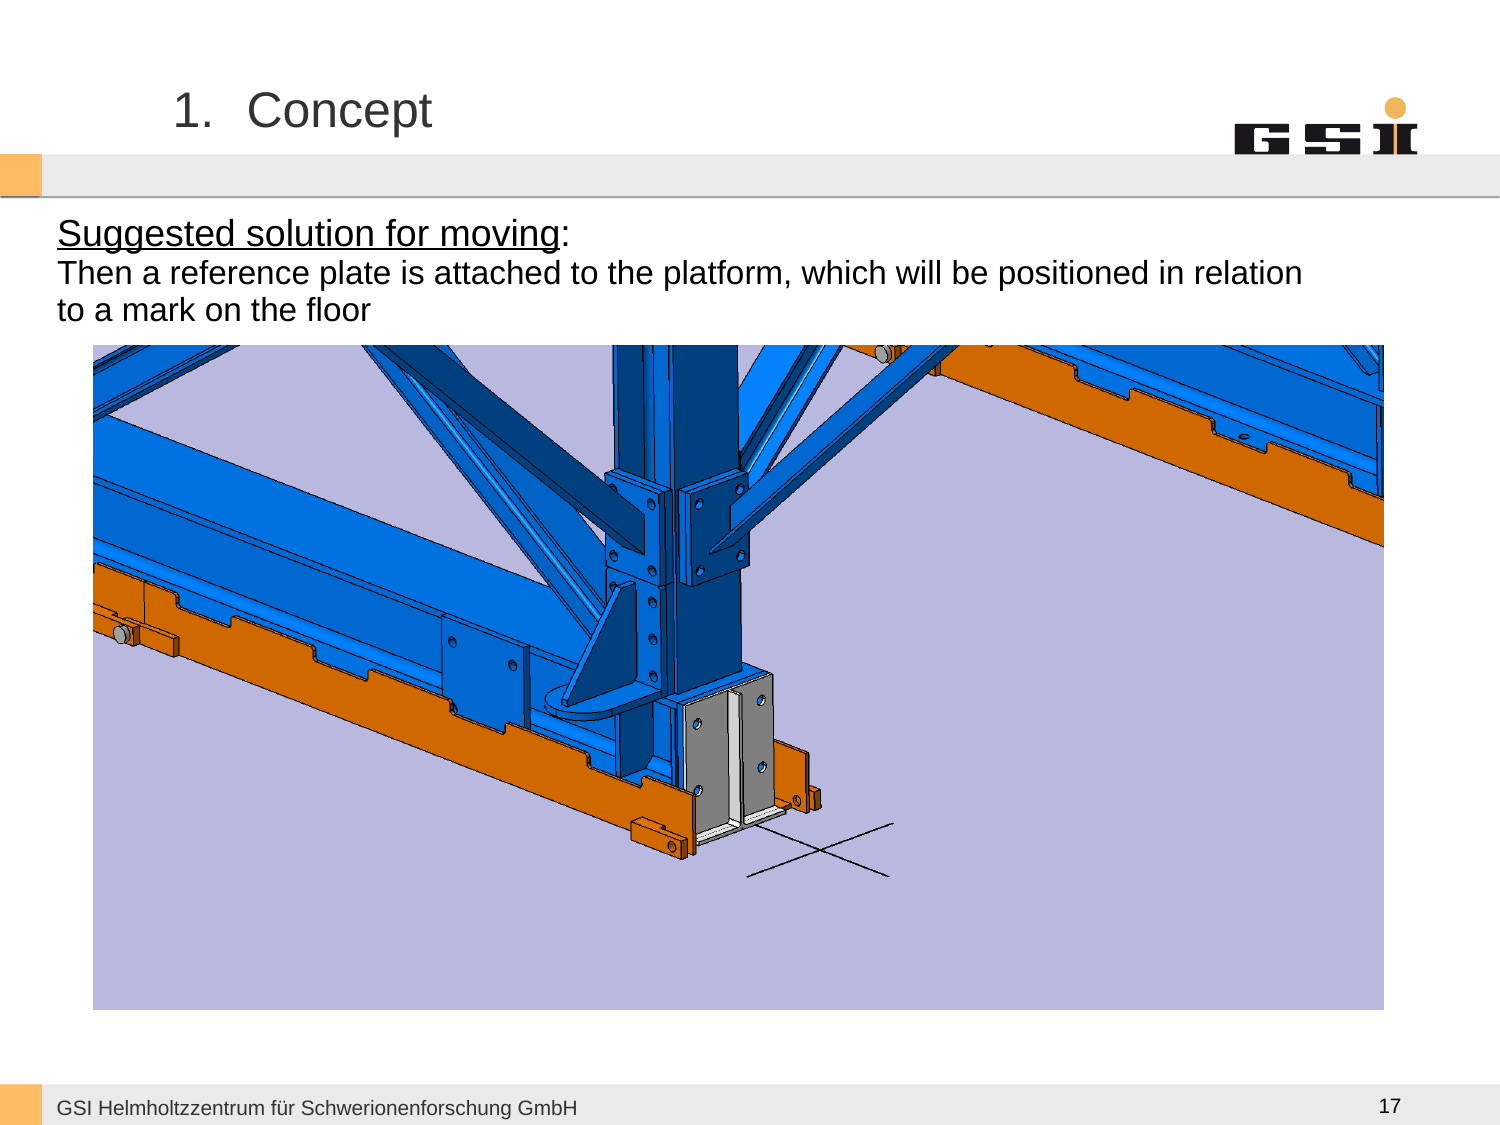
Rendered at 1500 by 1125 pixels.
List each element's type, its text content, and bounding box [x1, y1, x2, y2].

picture [1233, 95, 1419, 154]
picture [93, 345, 1384, 1010]
text_box Suggested solution for moving: Then a reference plate is attached to the platform, which will be positioned in relation to a mark on the floor [42, 204, 1500, 430]
title 1. Concept [137, 45, 1054, 175]
